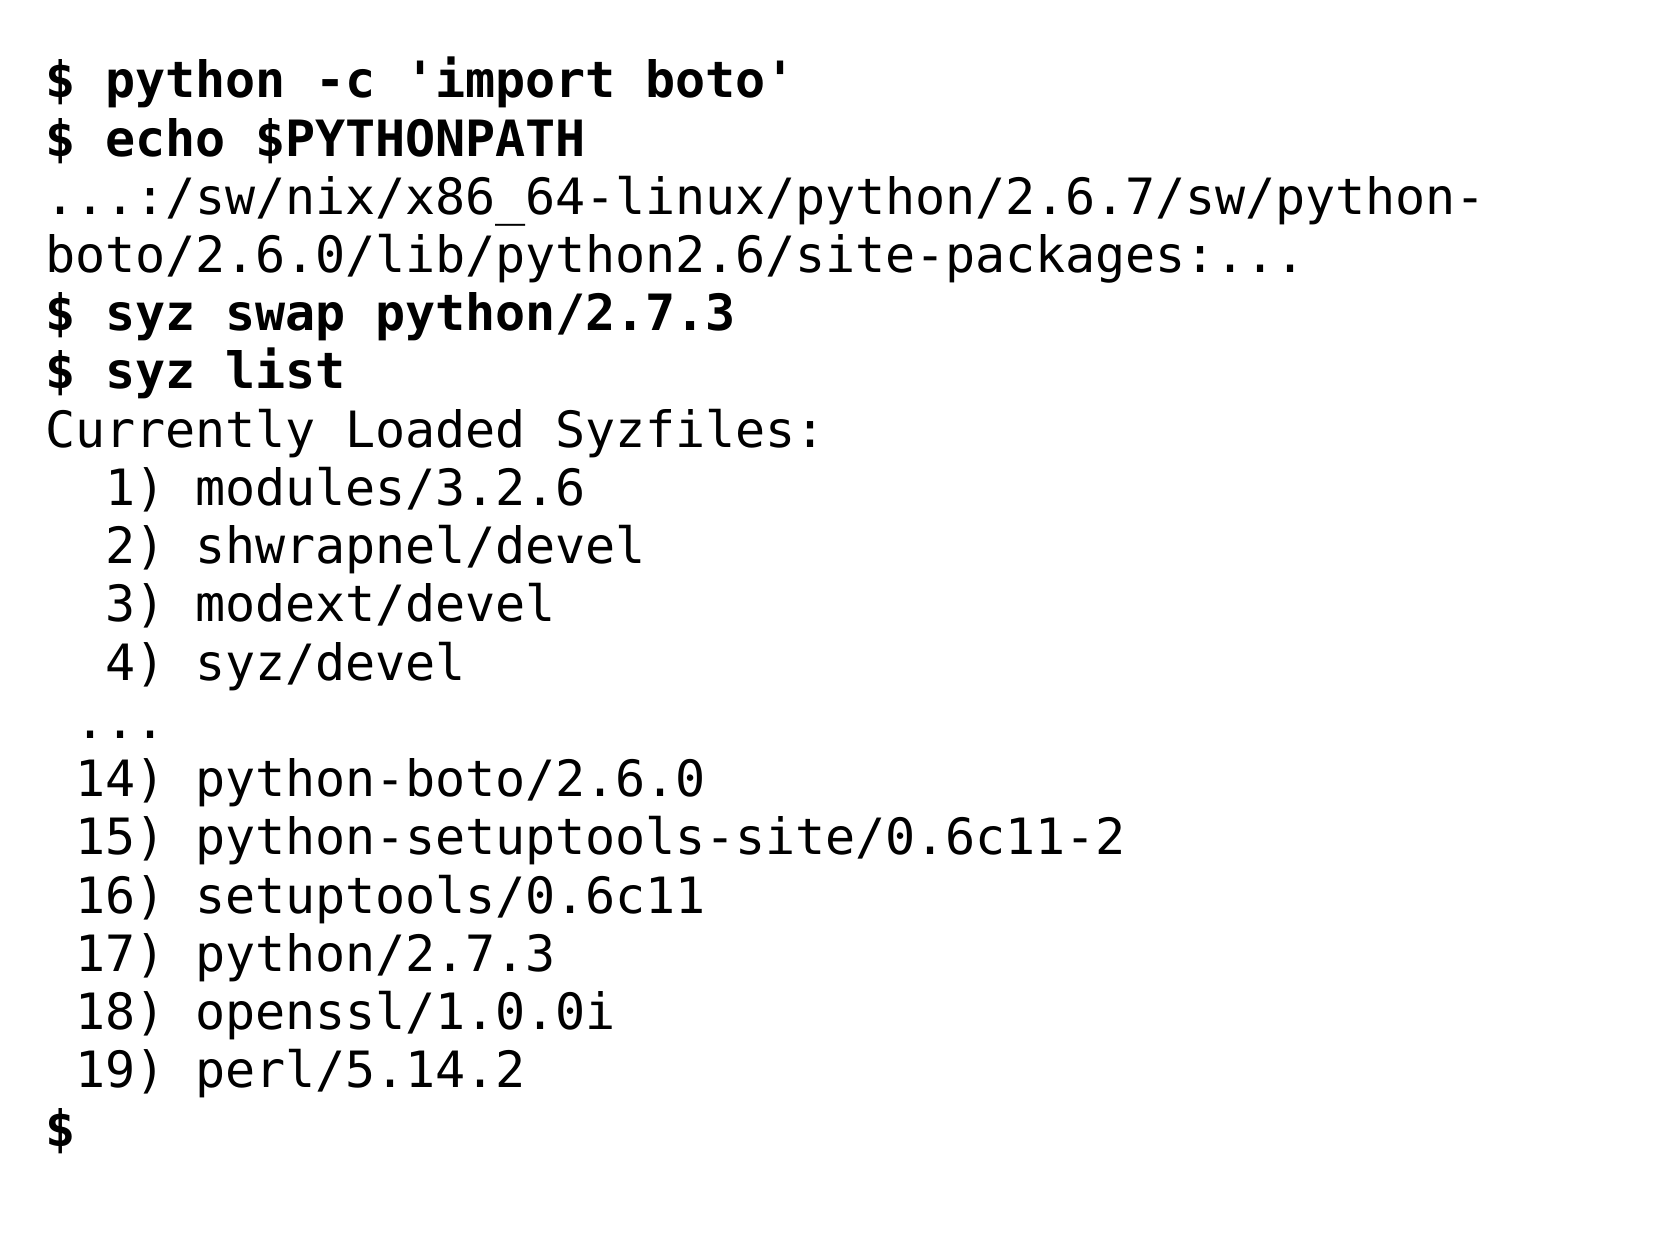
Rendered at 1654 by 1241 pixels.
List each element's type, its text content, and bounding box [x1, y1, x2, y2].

list $ python -c 'import boto' $ echo $PYTHONPATH ...:/sw/nix/x86_64-linux/python/2.6.7/sw/python-boto/2.6.0/lib/python2.6/site-packages:... $ syz swap python/2.7.3 $ syz list Currently Loaded Syzfiles: 1) modules/3.2.6 2) shwrapnel/devel 3) modext/devel 4) syz/devel ... 14) python-boto/2.6.0 15) python-setuptools-site/0.6c11-2 16) setuptools/0.6c11 17) python/2.7.3 18) openssl/1.0.0i 19) perl/5.14.2 $ [45, 51, 1636, 1217]
